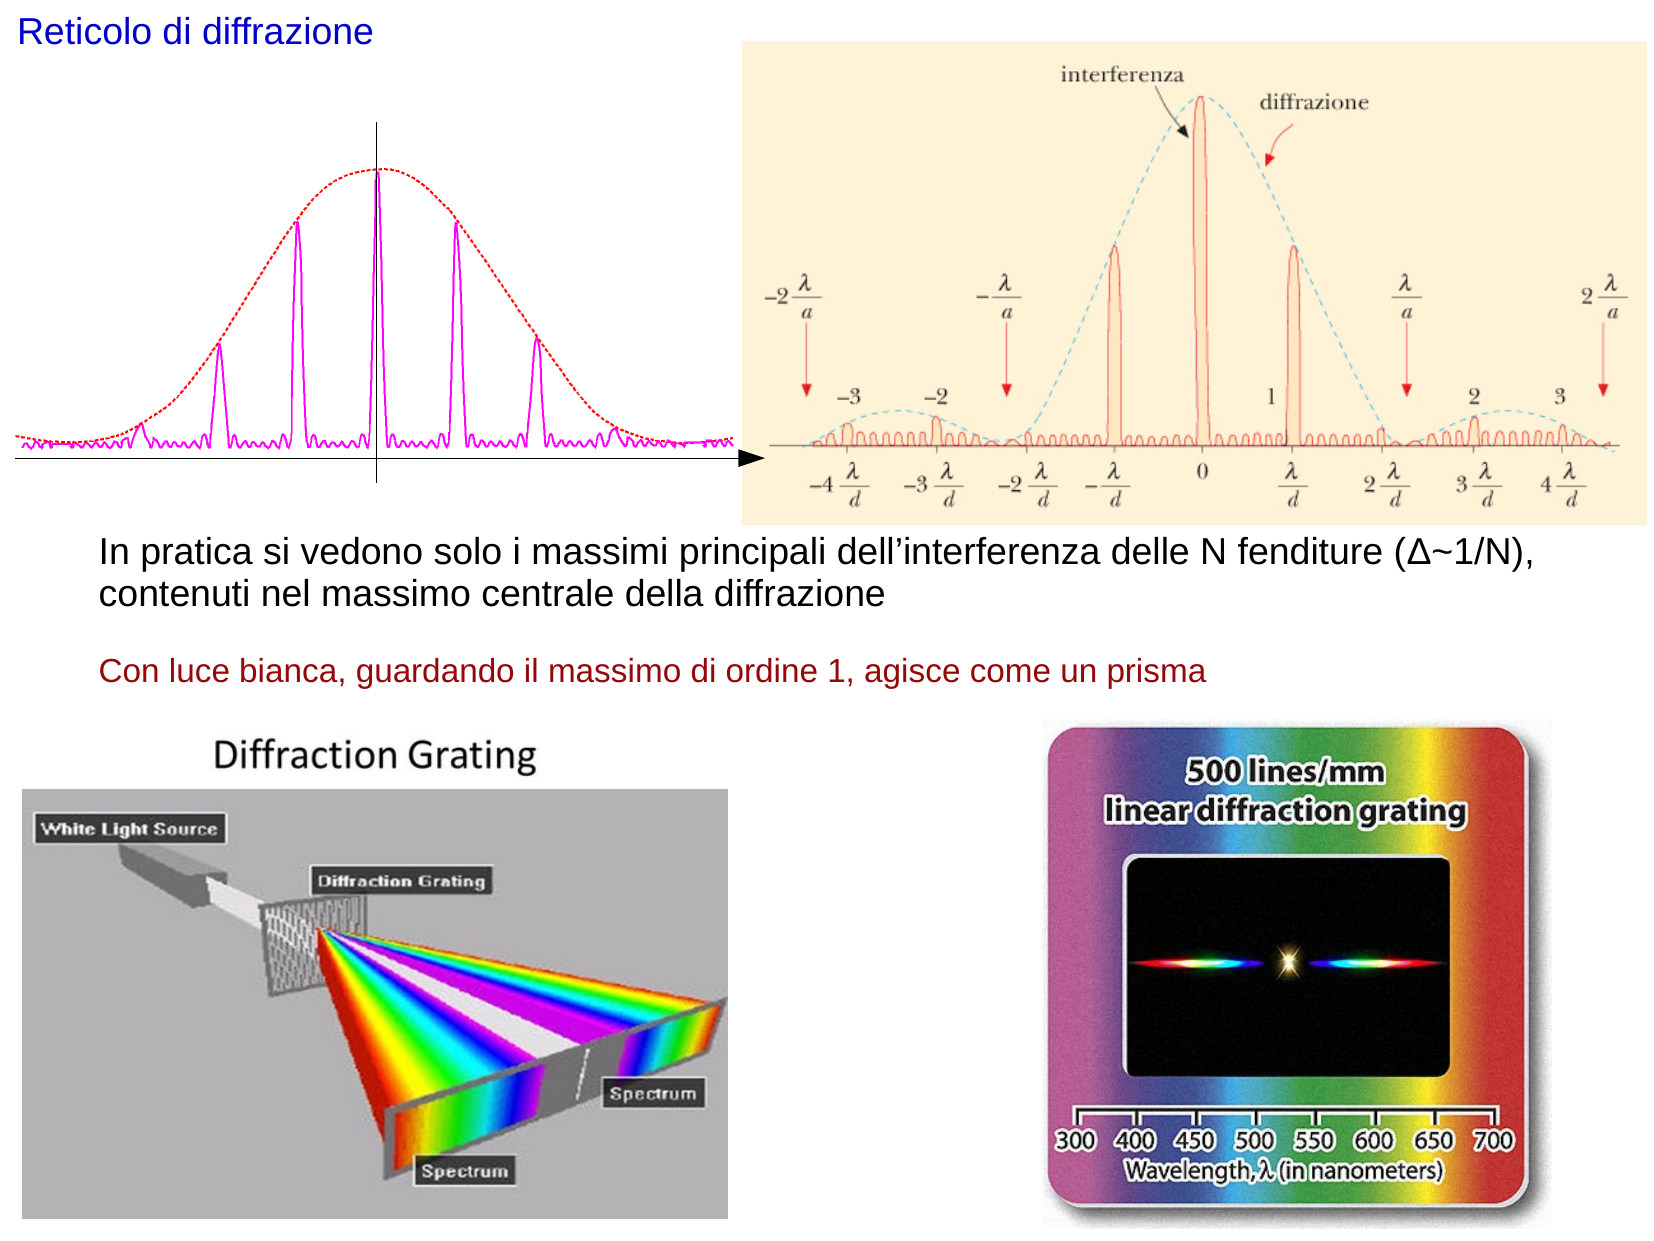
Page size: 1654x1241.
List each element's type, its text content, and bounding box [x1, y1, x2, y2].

text_box Reticolo di diffrazione [2, 3, 721, 61]
picture [22, 688, 728, 1219]
text_box Con luce bianca, guardando il massimo di ordine 1, agisce come un prisma [84, 645, 1471, 697]
picture [15, 168, 376, 452]
picture [1042, 719, 1552, 1229]
picture [742, 41, 1647, 525]
text_box In pratica si vedono solo i massimi principali dell’interferenza delle N fenditure (Δ~1/N), contenuti nel massimo centrale della diffrazione [84, 522, 1570, 622]
picture [377, 168, 736, 452]
